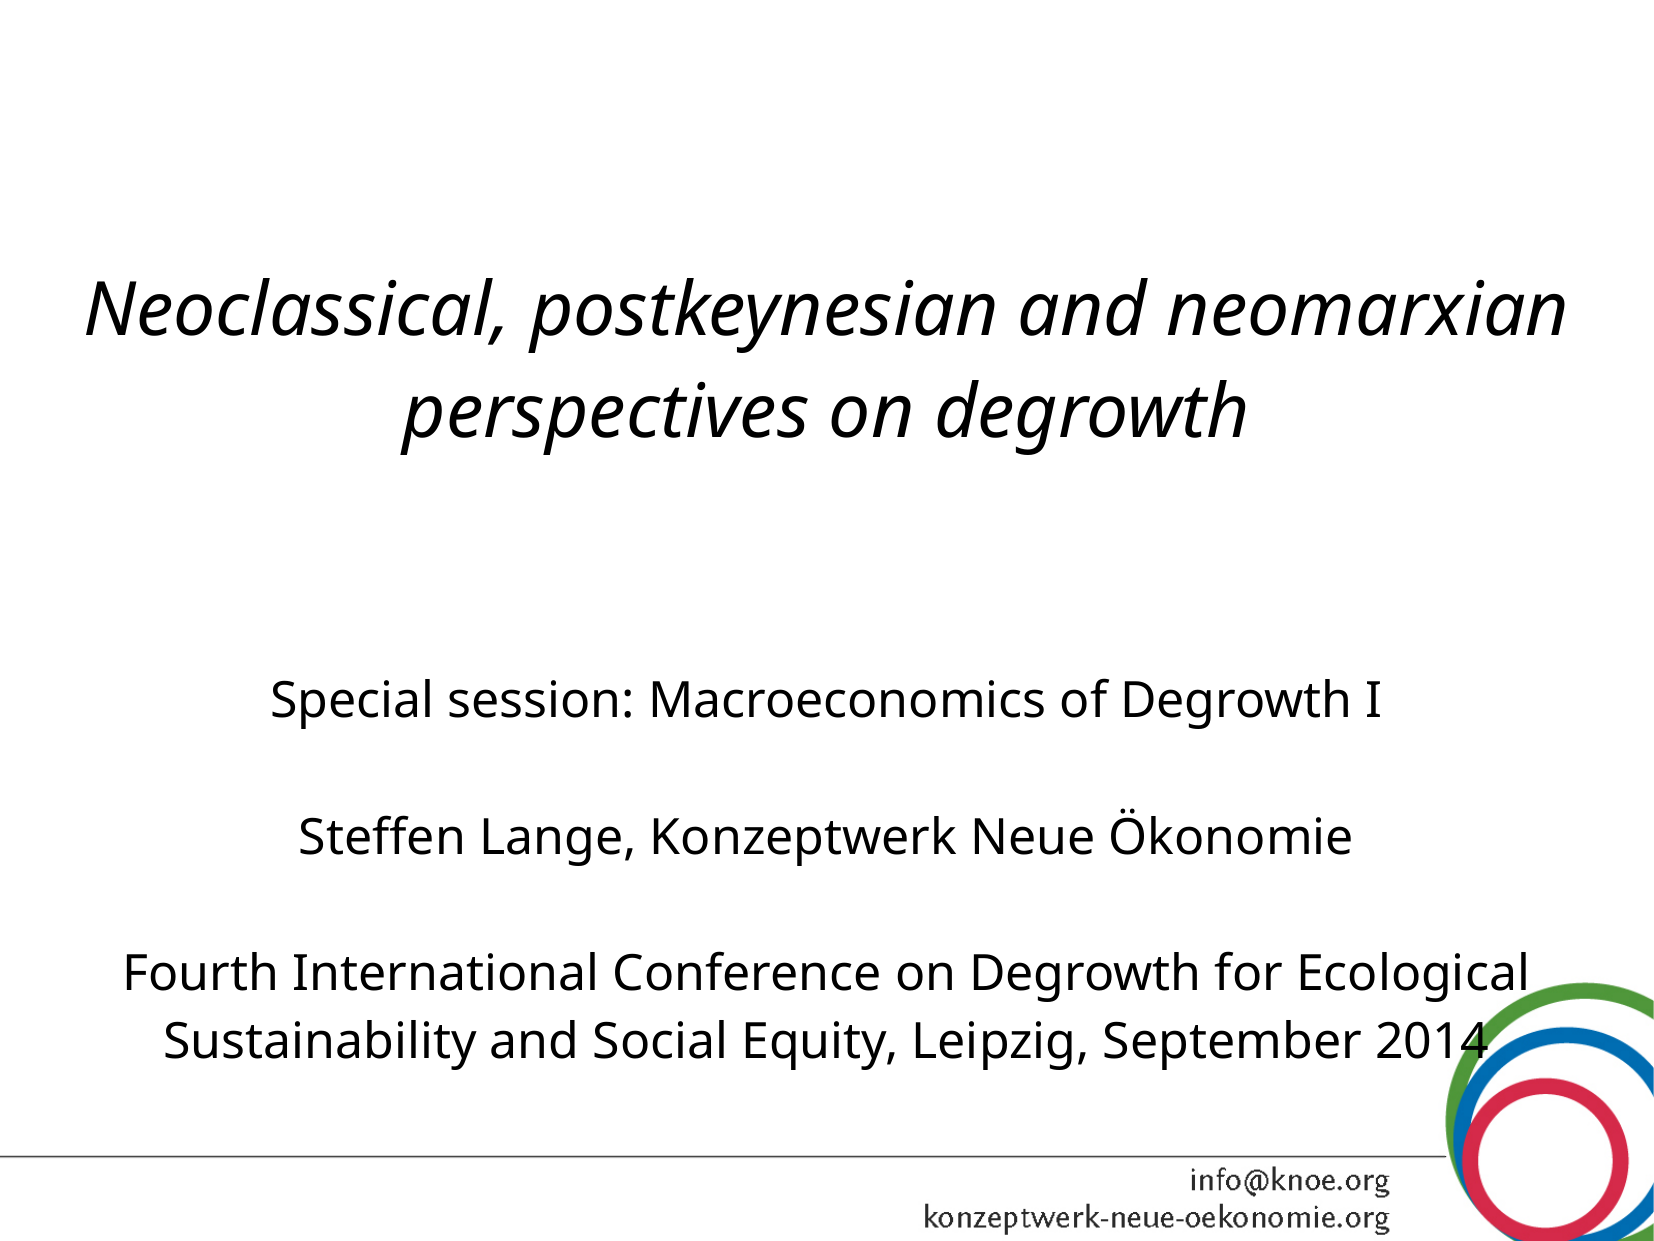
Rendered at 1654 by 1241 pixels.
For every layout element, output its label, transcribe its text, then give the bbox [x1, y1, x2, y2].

picture [0, 0, 1654, 1241]
subtitle Neoclassical, postkeynesian and neomarxian perspectives on degrowth Special session: Macroeconomics of Degrowth I Steffen Lange, Konzeptwerk Neue Ökonomie Fourth International Conference on Degrowth for Ecological Sustainability and Social Equity, Leipzig, September 2014 [82, 53, 1571, 1105]
